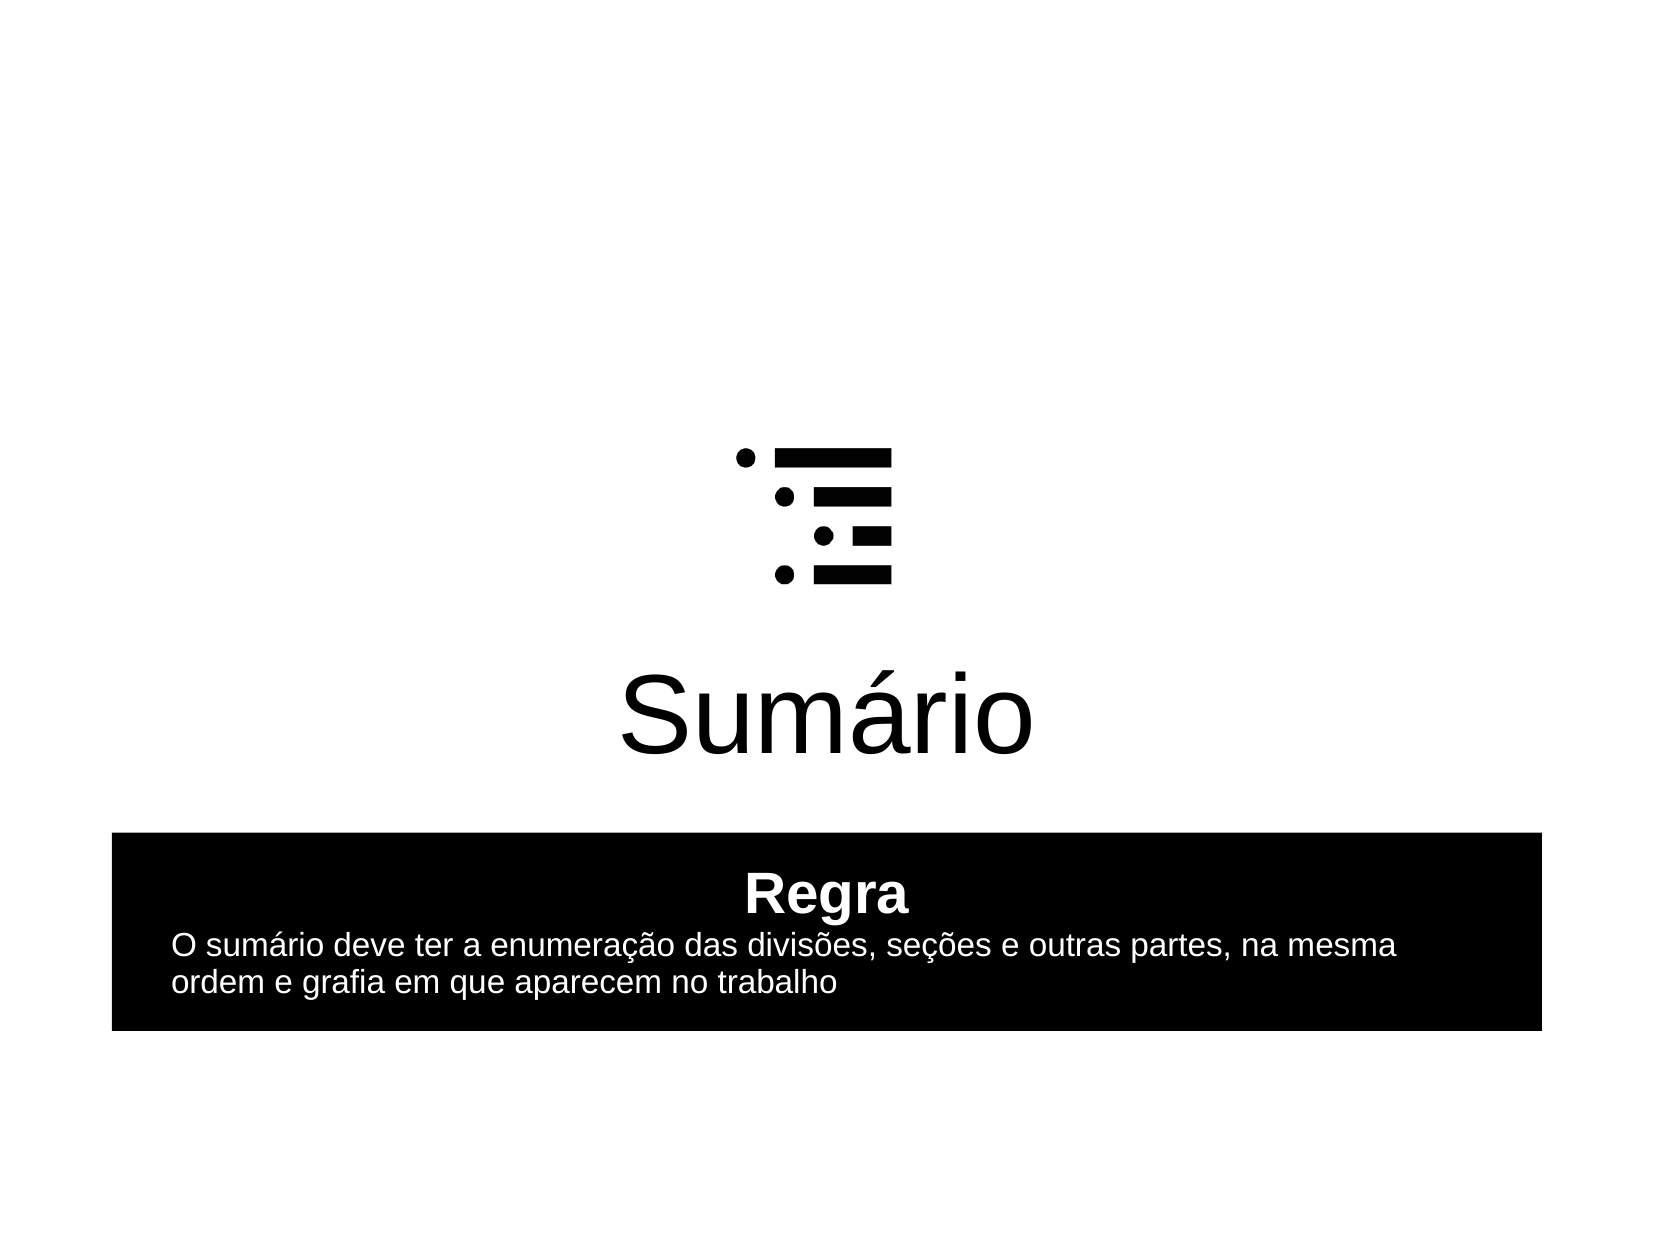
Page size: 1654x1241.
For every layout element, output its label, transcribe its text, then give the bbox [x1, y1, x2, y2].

title Sumário [11, 608, 1642, 816]
text_box Regra O sumário deve ter a enumeração das divisões, seções e outras partes, na mesma ordem e grafia em que aparecem no trabalho [111, 832, 1542, 1031]
picture [735, 447, 892, 585]
